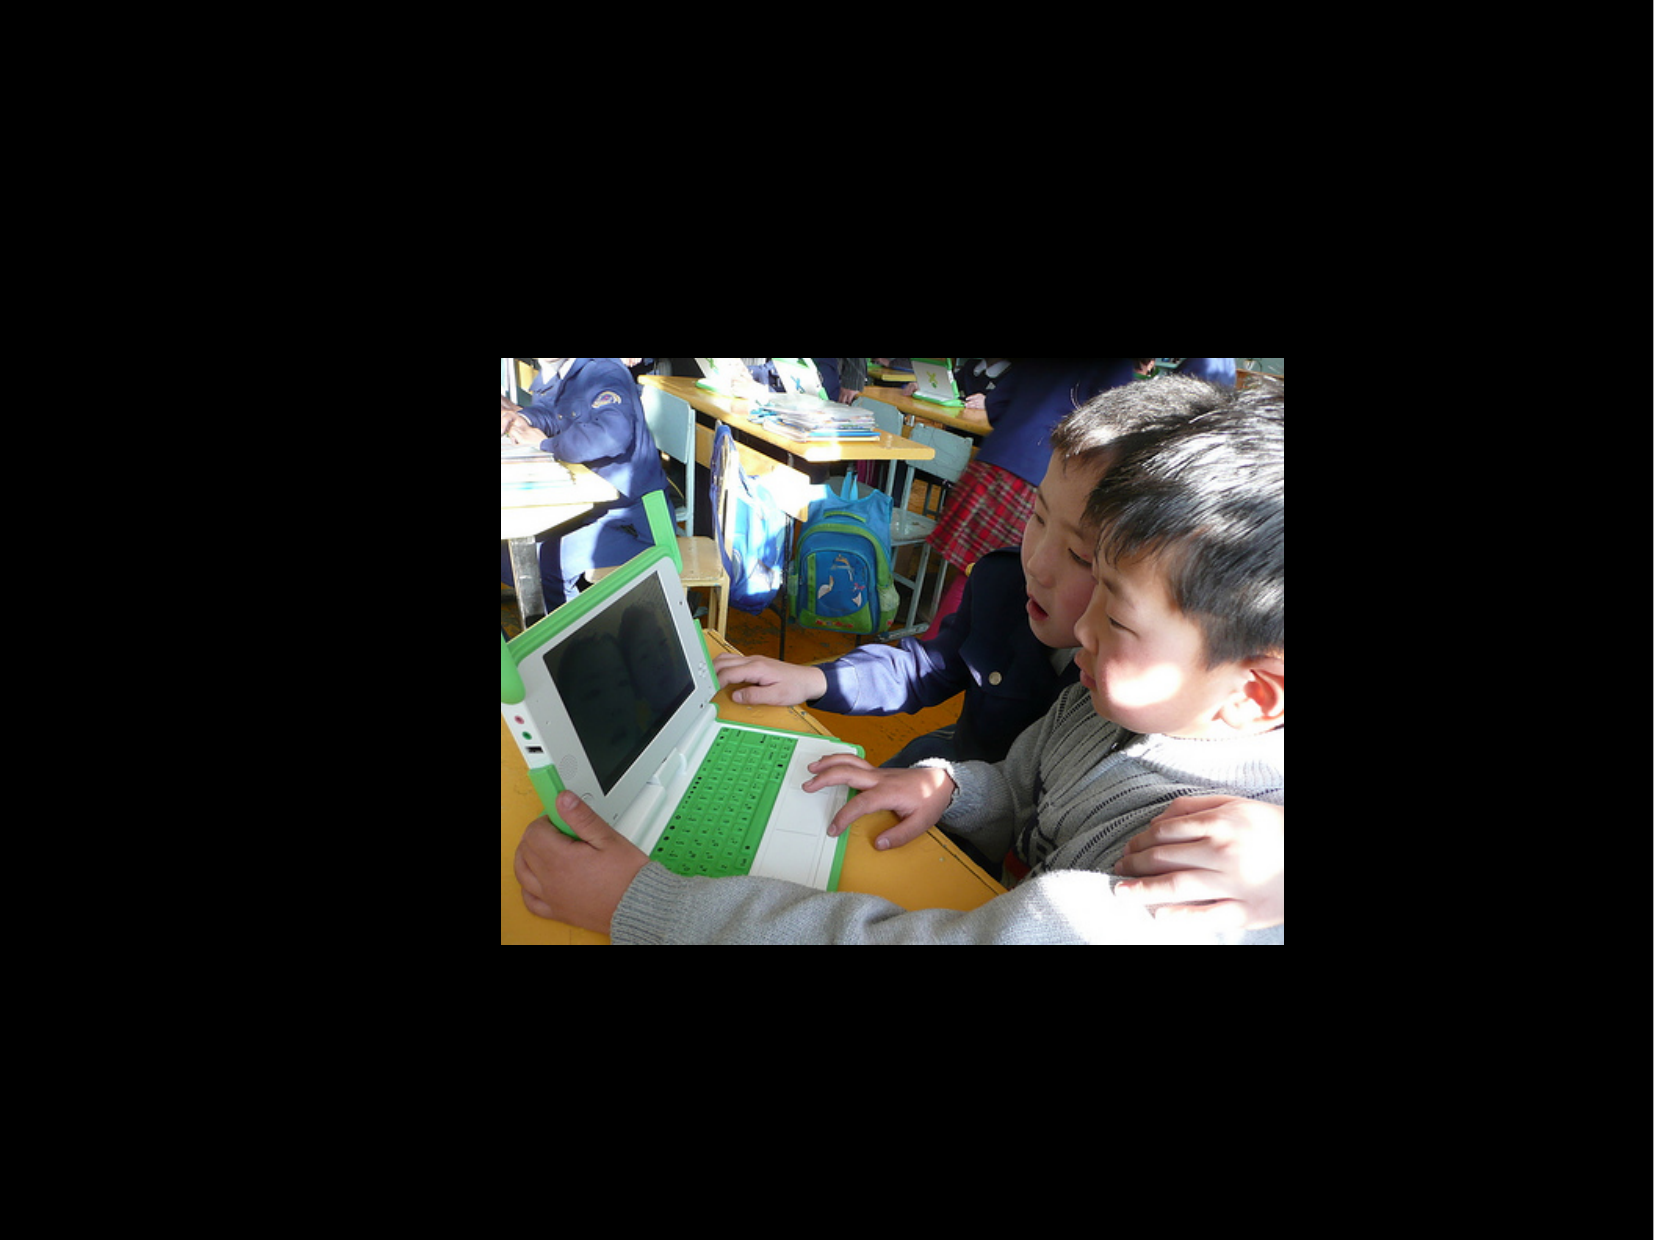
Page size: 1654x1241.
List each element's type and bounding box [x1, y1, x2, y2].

picture [501, 358, 1284, 945]
